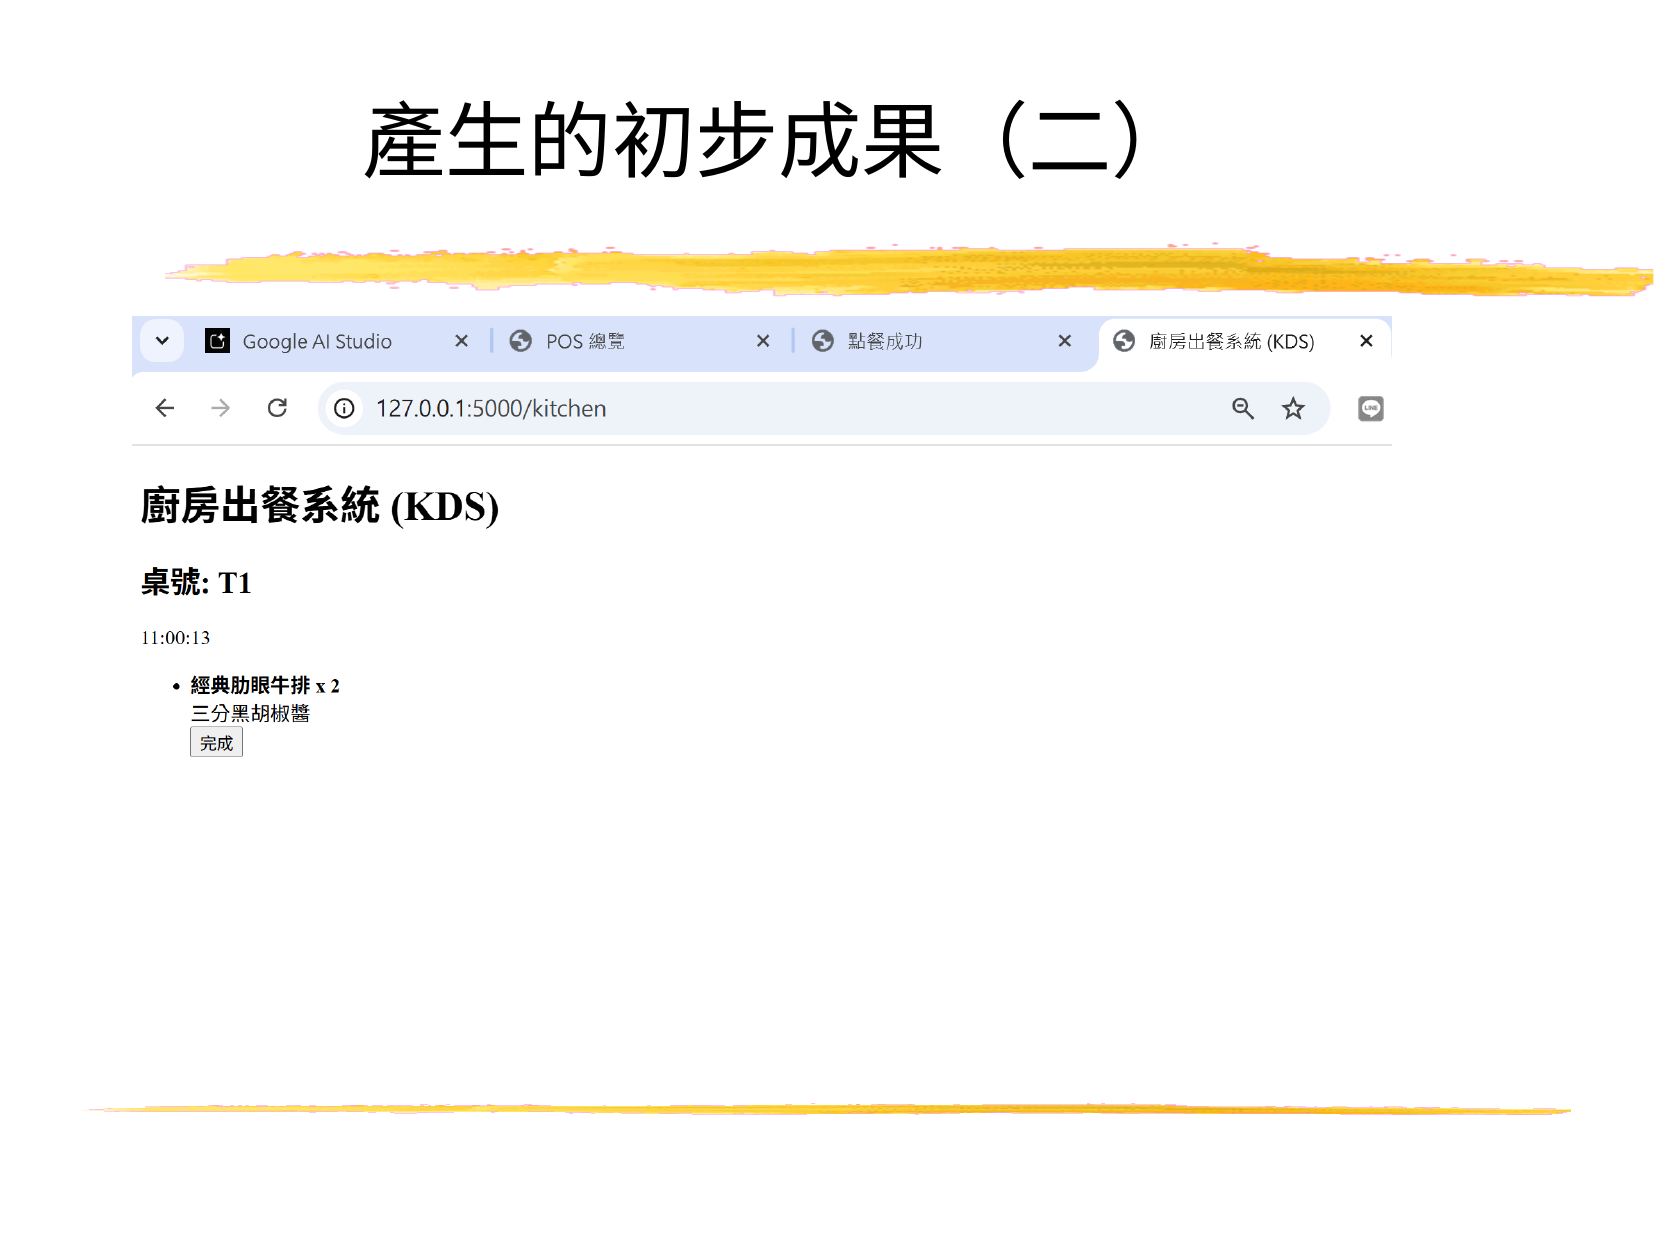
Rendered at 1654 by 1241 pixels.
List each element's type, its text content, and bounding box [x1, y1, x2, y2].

picture [82, 1102, 1571, 1117]
picture [132, 316, 1392, 809]
picture [165, 237, 1654, 308]
title 產生的初步成果（二） [76, 28, 1482, 235]
